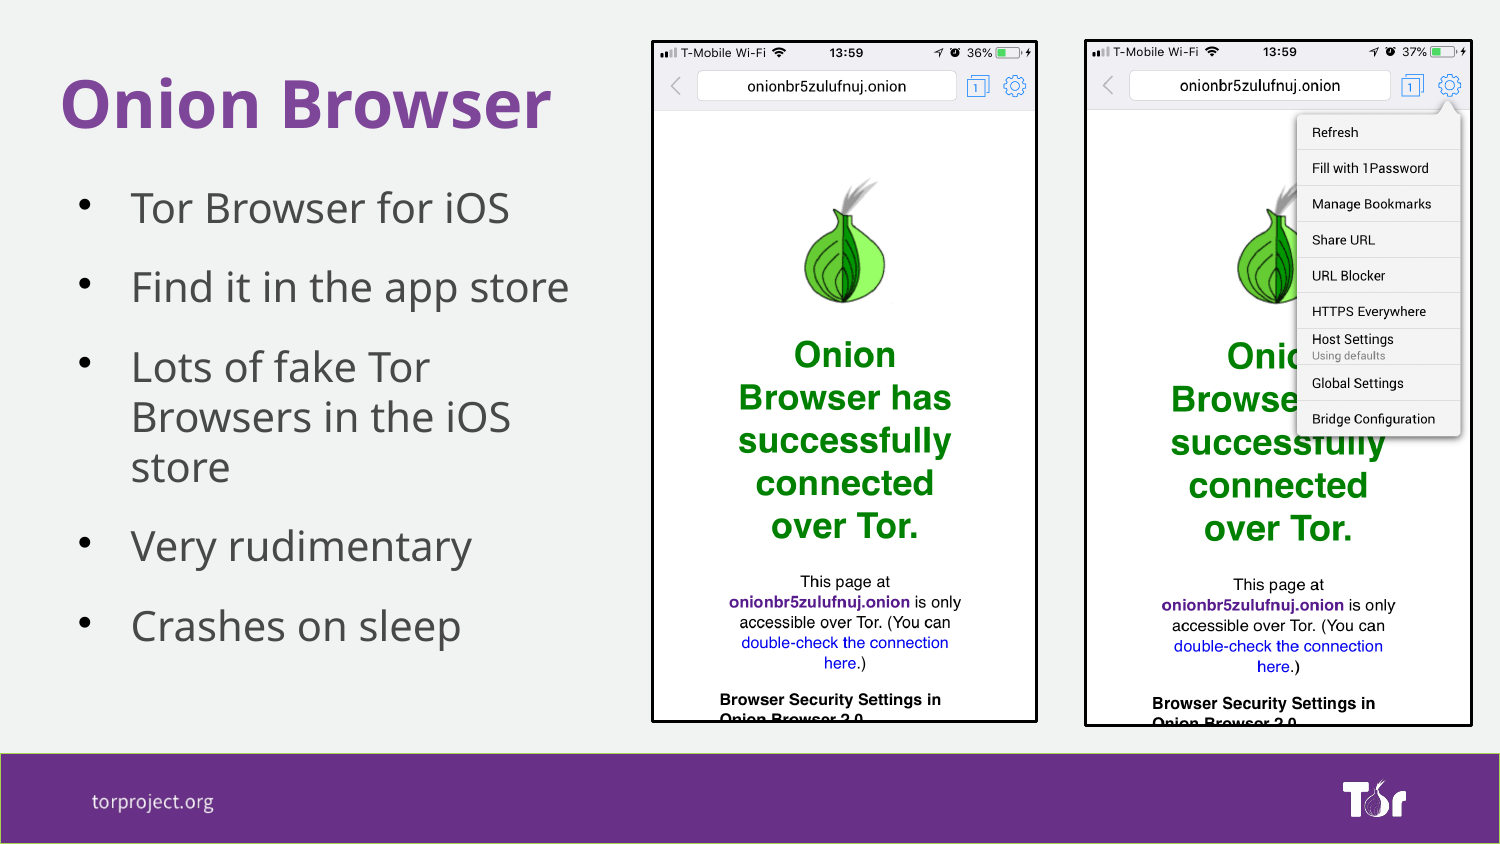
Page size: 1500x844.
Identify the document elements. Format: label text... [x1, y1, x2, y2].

picture [1086, 41, 1471, 724]
picture [654, 42, 1036, 721]
picture [1343, 778, 1406, 817]
picture [75, 780, 604, 821]
text_box Onion Browser [45, 29, 946, 175]
text_box Tor Browser for iOS Find it in the app store Lots of fake Tor Browsers in the iOS store Very rudimentary Crashes on sleep [45, 174, 631, 705]
